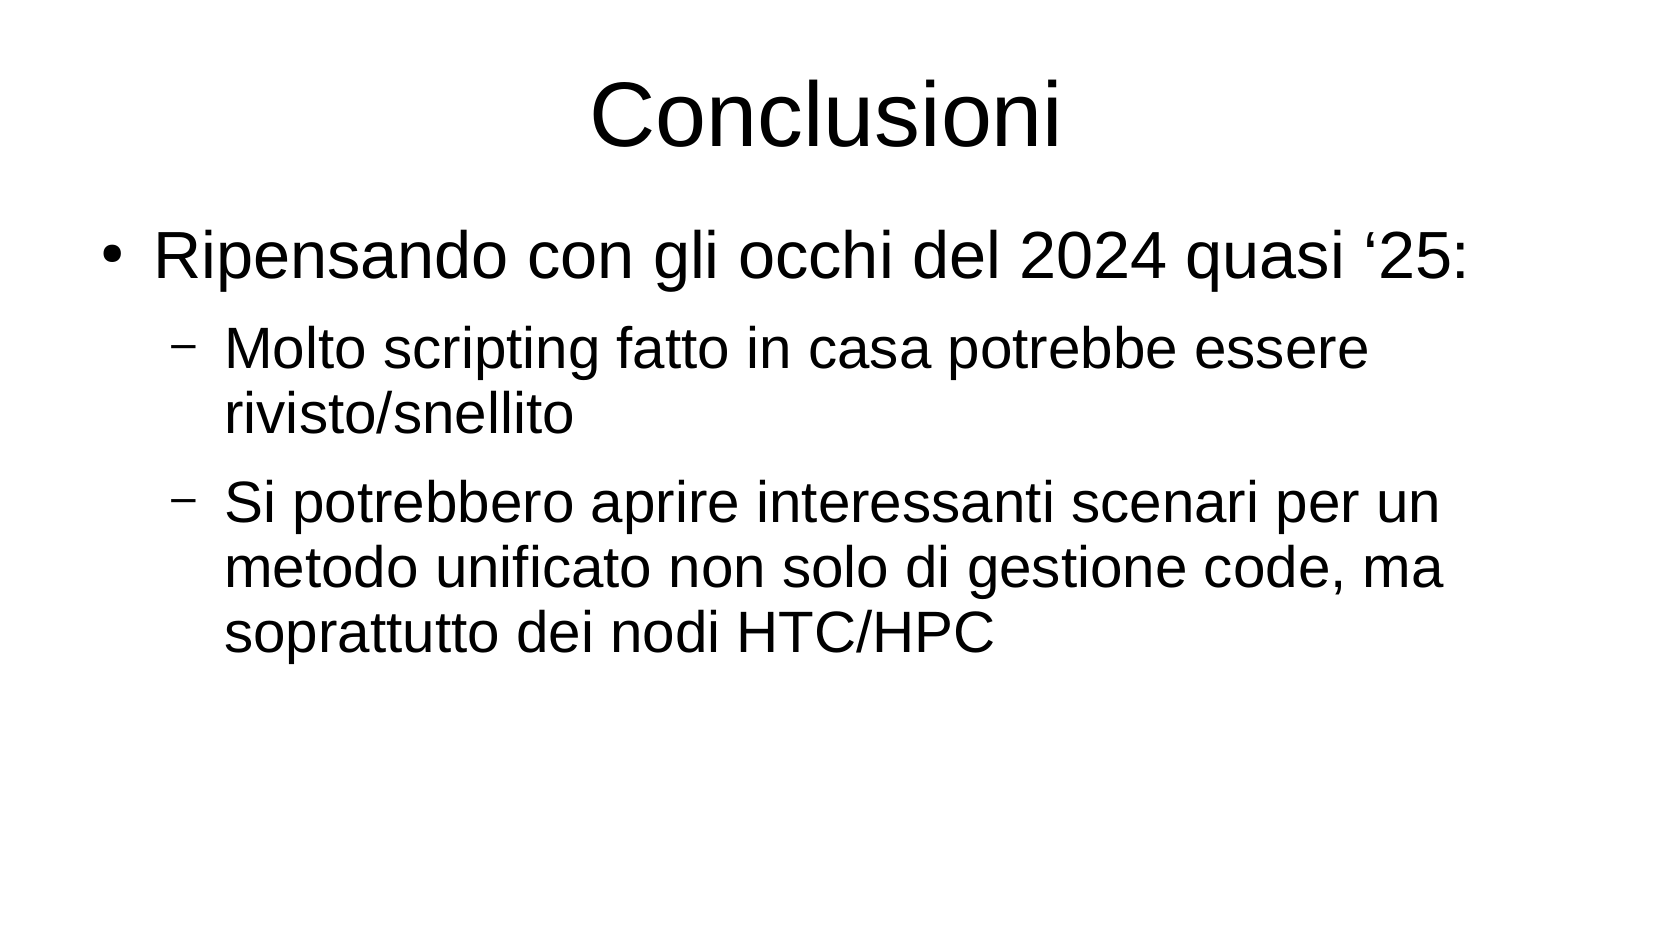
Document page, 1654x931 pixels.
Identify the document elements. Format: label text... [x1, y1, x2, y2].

list Ripensando con gli occhi del 2024 quasi ‘25: Molto scripting fatto in casa potrebbe essere rivisto/snellito Si potrebbero aprire interessanti scenari per un metodo unificato non solo di gestione code, ma soprattutto dei nodi HTC/HPC [82, 217, 1571, 758]
title Conclusioni [82, 37, 1571, 193]
